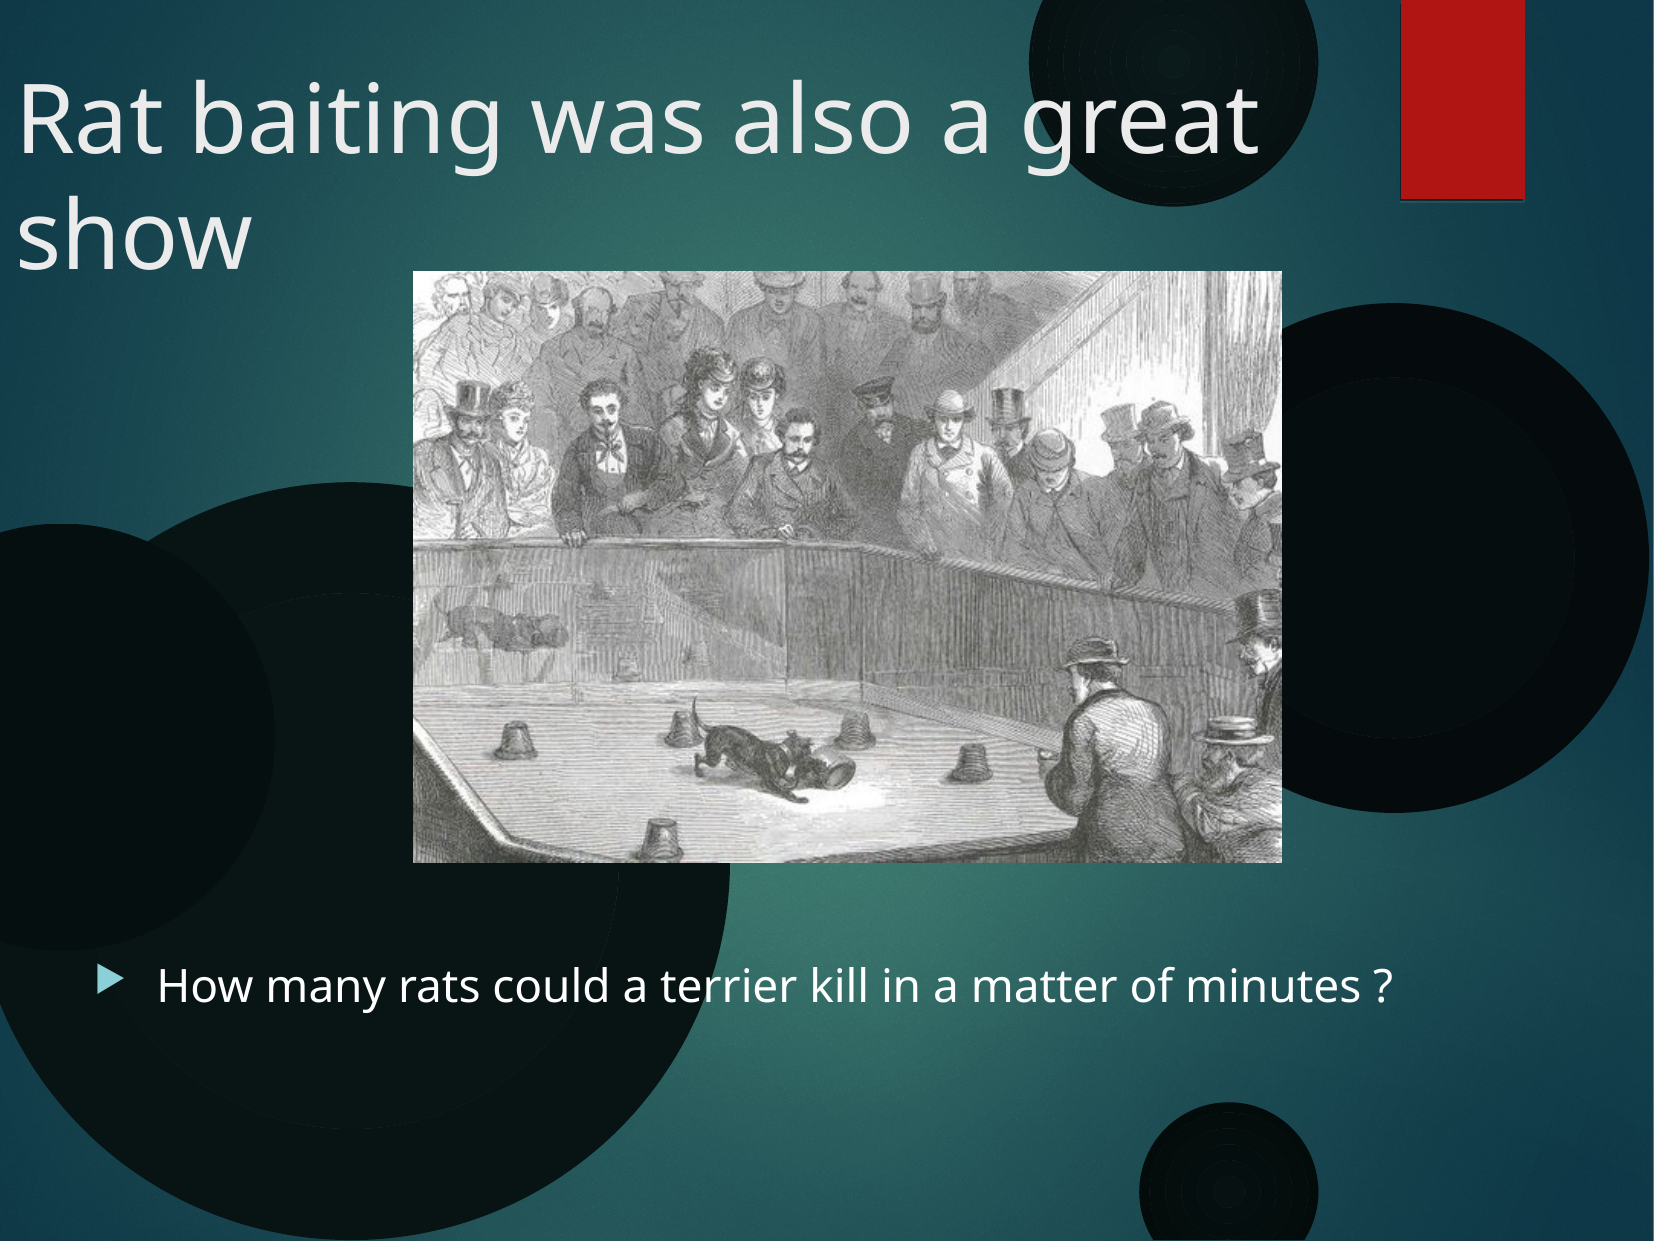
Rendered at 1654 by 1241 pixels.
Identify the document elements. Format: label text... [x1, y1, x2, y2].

picture [413, 271, 1282, 863]
title Rat baiting was also a great show [0, 49, 1489, 257]
list How many rats could a terrier kill in a matter of minutes ? [0, 921, 1489, 1146]
